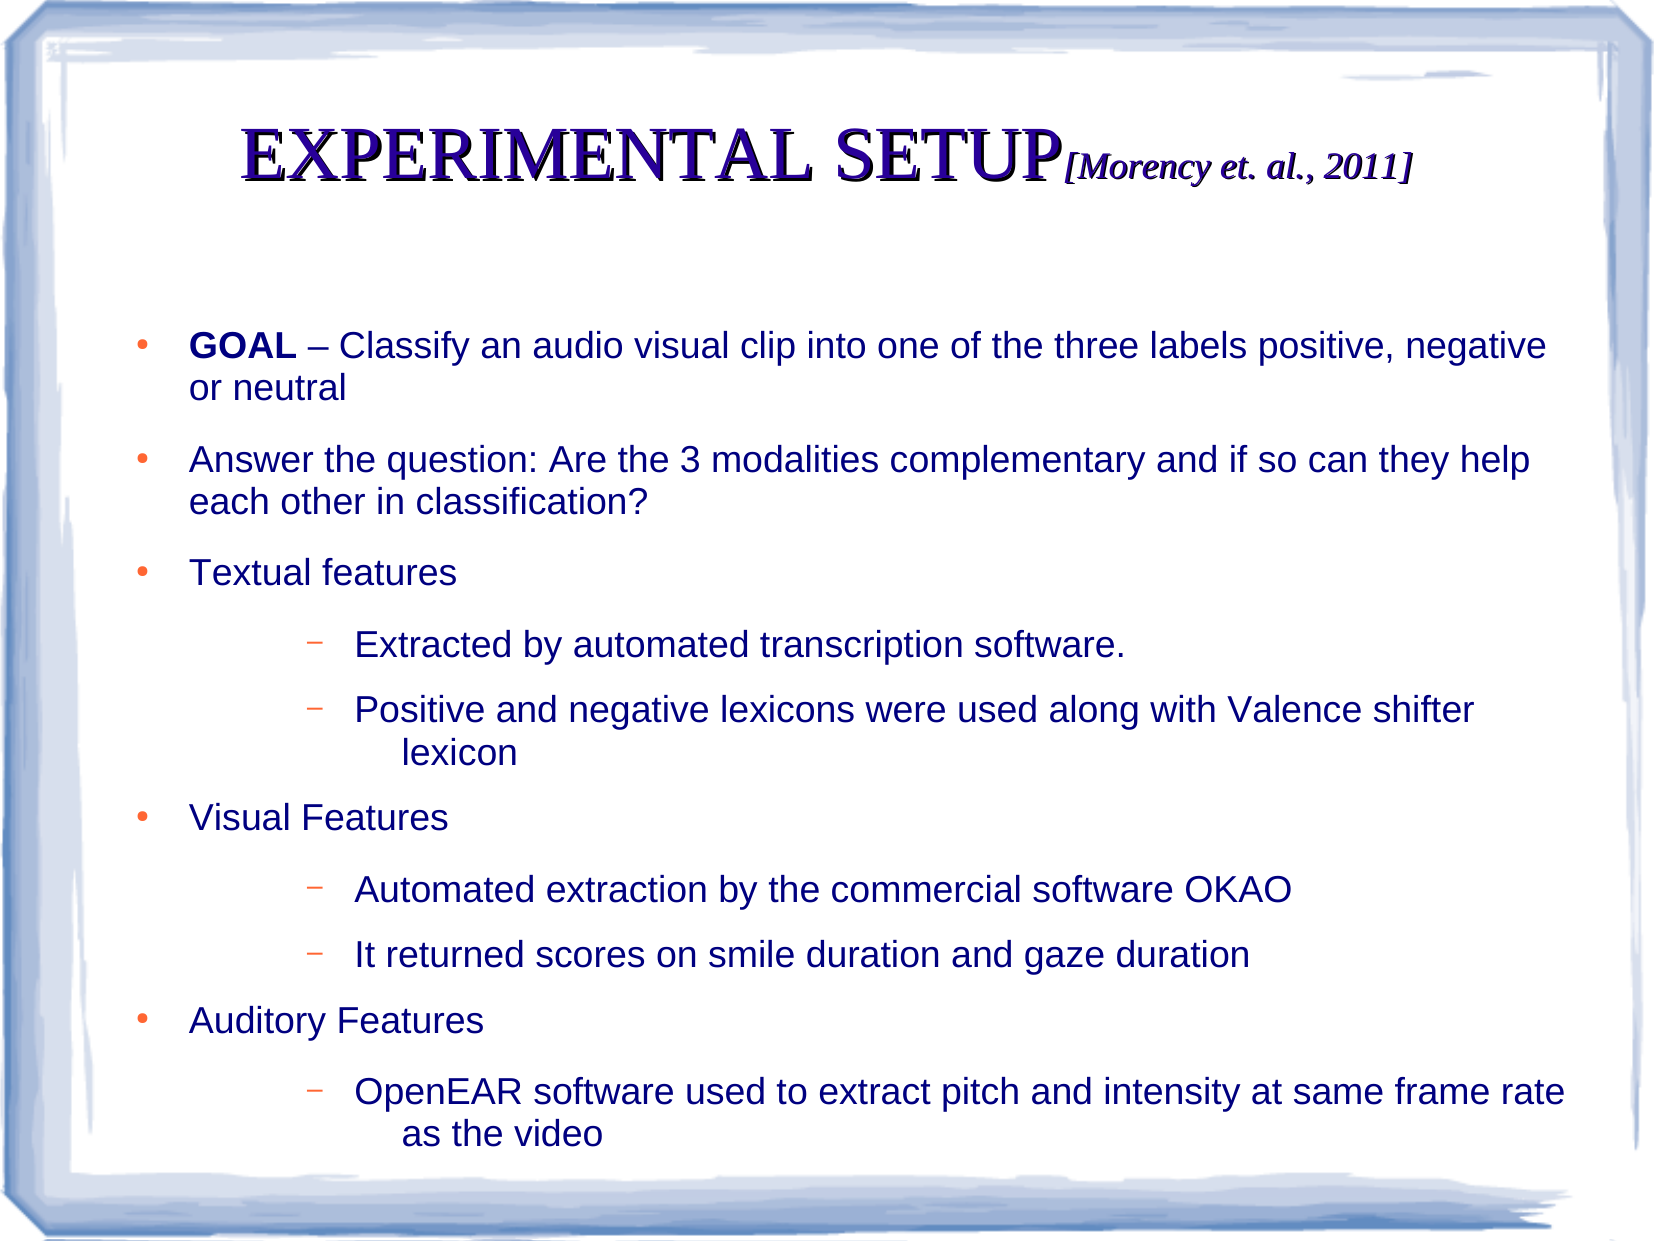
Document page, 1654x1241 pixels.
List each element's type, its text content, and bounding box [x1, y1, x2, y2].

picture [0, 0, 1654, 1241]
list GOAL – Classify an audio visual clip into one of the three labels positive, negative or neutral Answer the question: Are the 3 modalities complementary and if so can they help each other in classification? Textual features Extracted by automated transcription software. Positive and negative lexicons were used along with Valence shifter lexicon Visual Features Automated extraction by the commercial software OKAO It returned scores on smile duration and gaze duration Auditory Features OpenEAR software used to extract pitch and intensity at same frame rate as the video [118, 324, 1571, 1221]
title EXPERIMENTAL SETUP[Morency et. al., 2011] [82, 49, 1571, 257]
